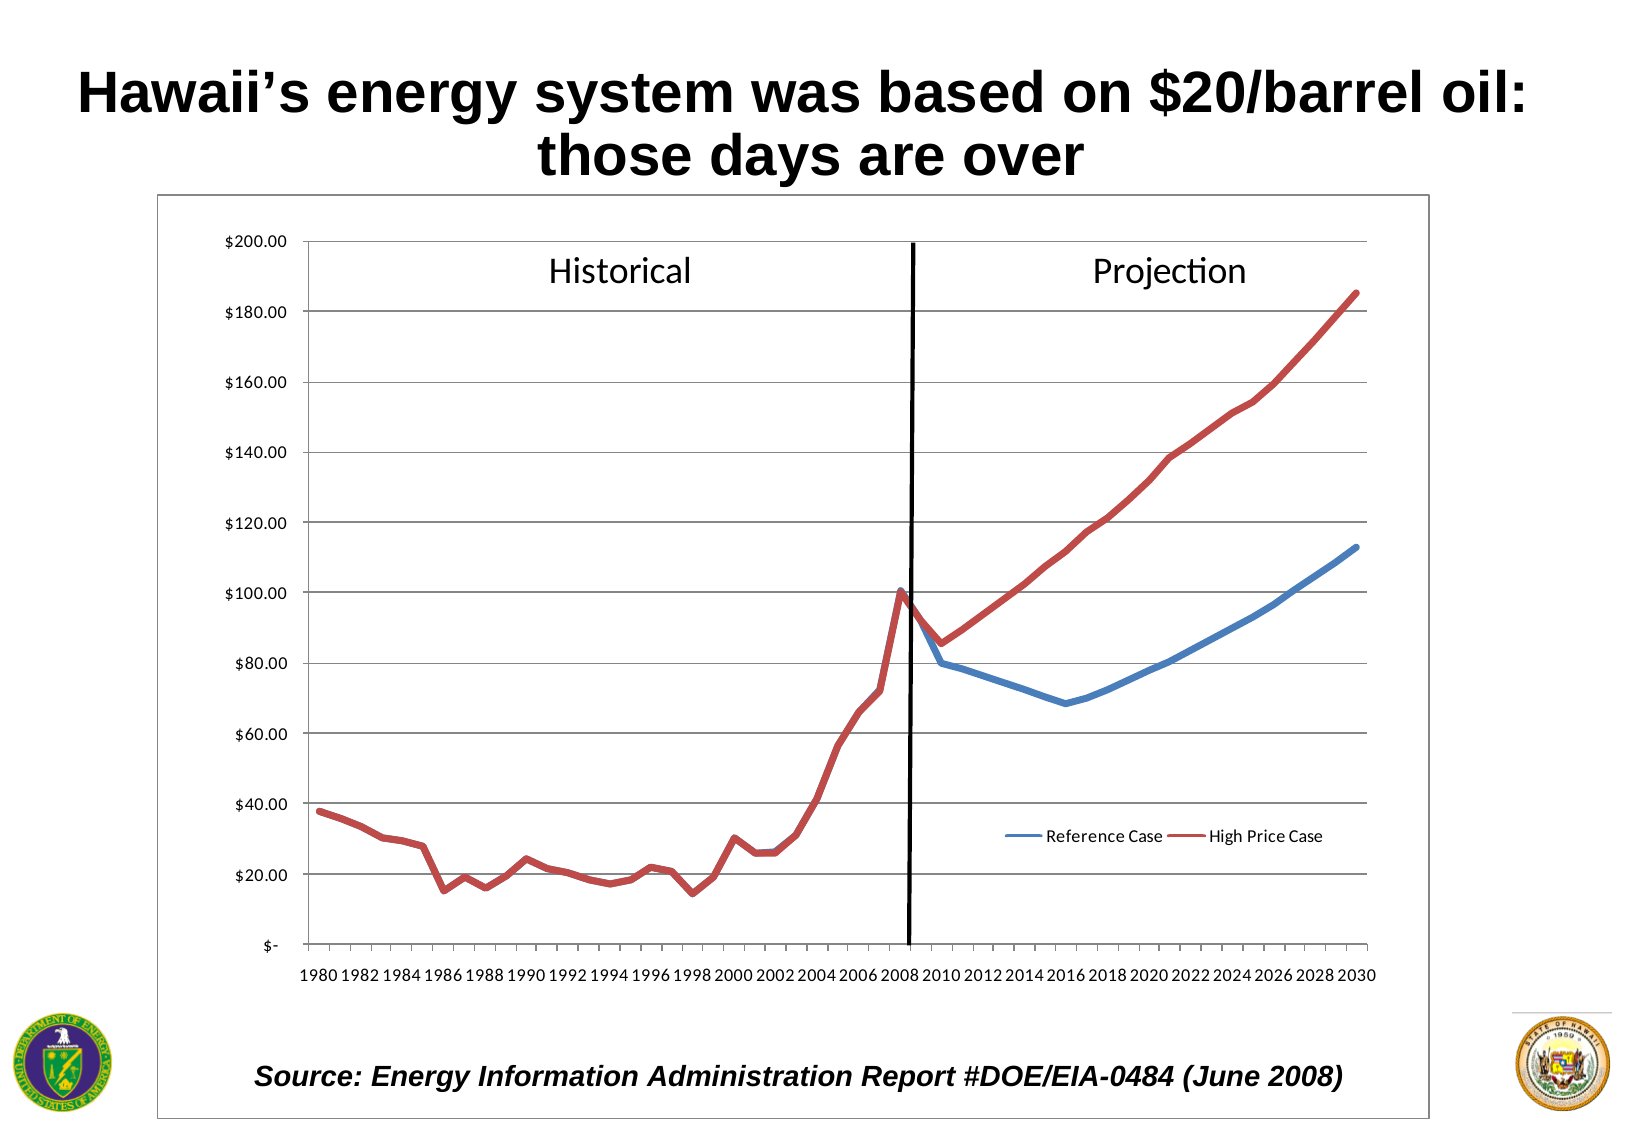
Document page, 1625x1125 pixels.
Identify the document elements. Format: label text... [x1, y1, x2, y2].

picture [1512, 1012, 1612, 1113]
title Hawaii’s energy system was based on $20/barrel oil: those days are over [74, 62, 1549, 200]
chart [149, 187, 1436, 1125]
text_box Source: Energy Information Administration Report #DOE/EIA-0484 (June 2008) [239, 1049, 1360, 1100]
picture [12, 1012, 113, 1113]
